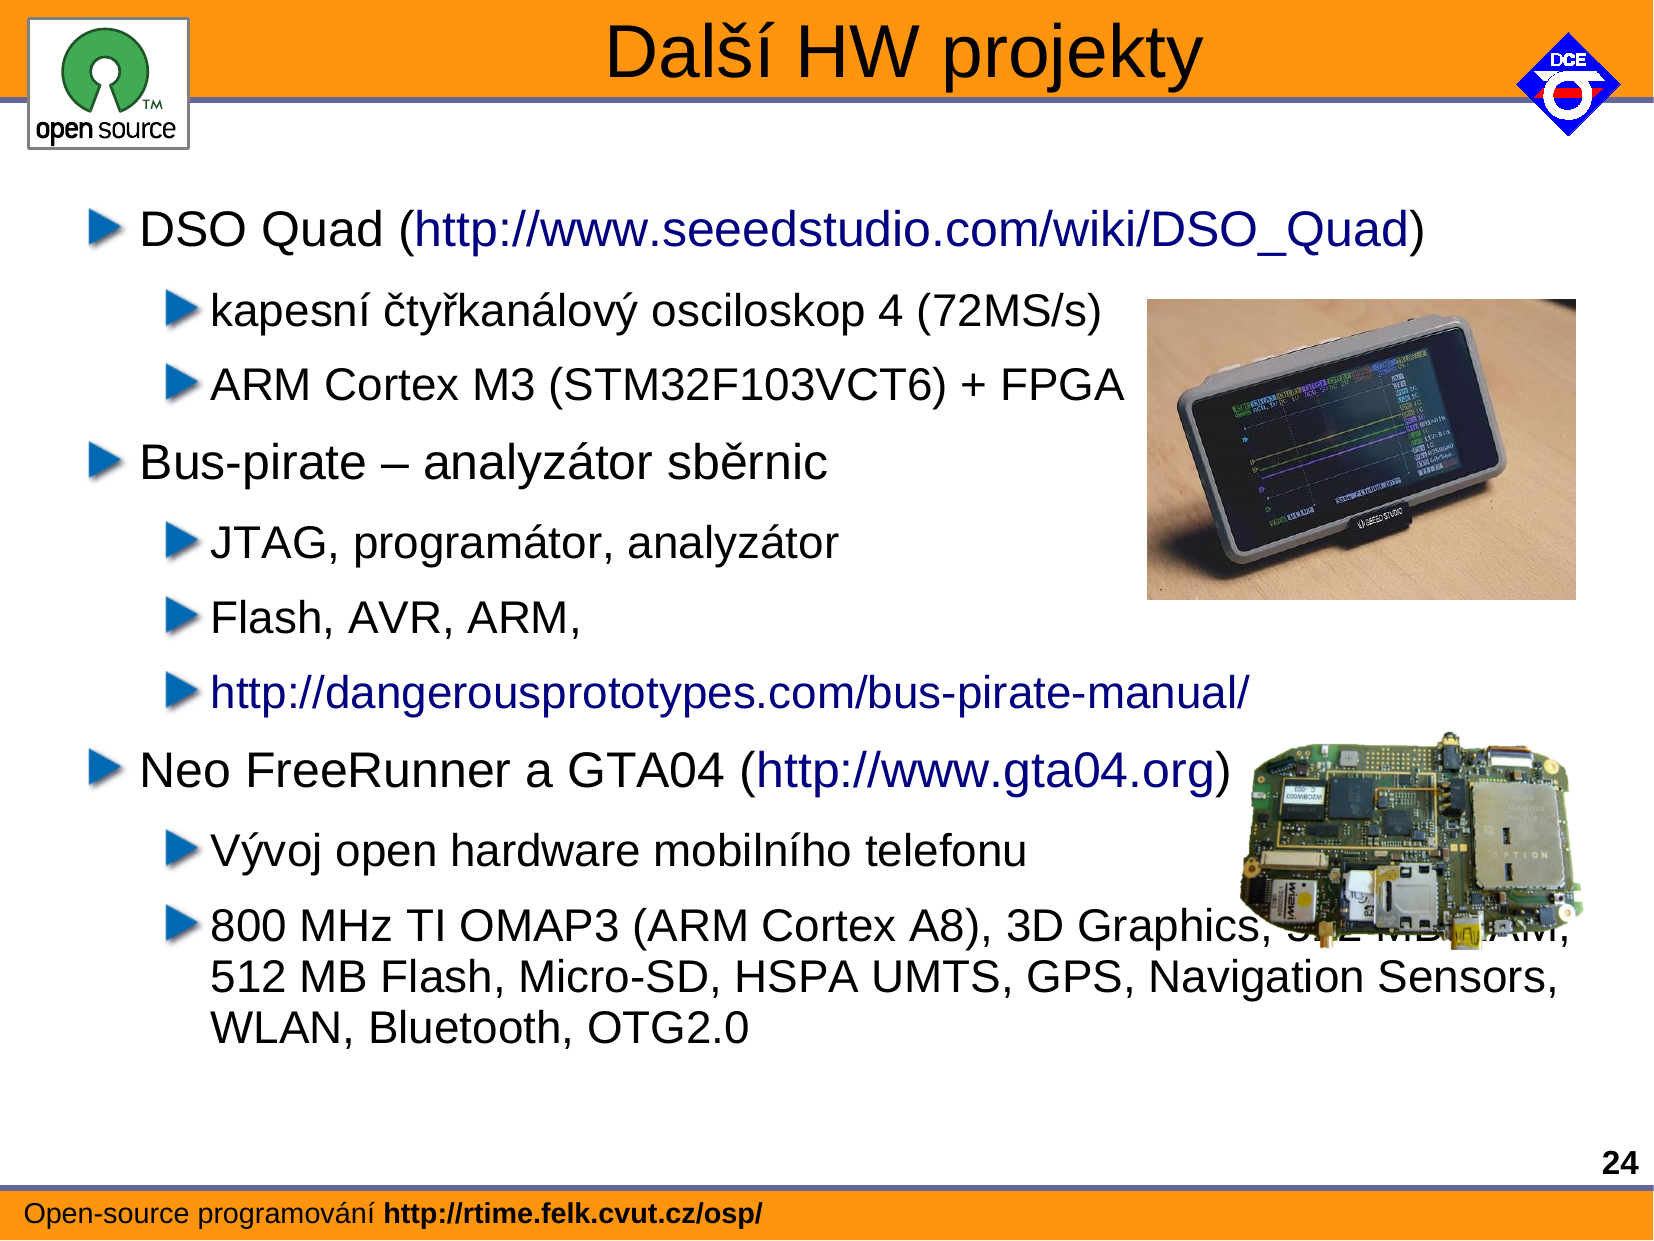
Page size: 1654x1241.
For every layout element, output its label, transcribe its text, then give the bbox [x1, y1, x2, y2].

picture [1212, 712, 1613, 974]
list DSO Quad (http://www.seeedstudio.com/wiki/DSO_Quad) kapesní čtyřkanálový osciloskop 4 (72MS/s) ARM Cortex M3 (STM32F103VCT6) + FPGA Bus-pirate – analyzátor sběrnic JTAG, programátor, analyzátor Flash, AVR, ARM, http://dangerousprototypes.com/bus-pirate-manual/ Neo FreeRunner a GTA04 (http://www.gta04.org) Vývoj open hardware mobilního telefonu 800 MHz TI OMAP3 (ARM Cortex A8), 3D Graphics, 512 MB RAM, 512 MB Flash, Micro-SD, HSPA UMTS, GPS, Navigation Sensors, WLAN, Bluetooth, OTG2.0 [68, 201, 1592, 1124]
title Další HW projekty [178, 4, 1631, 98]
